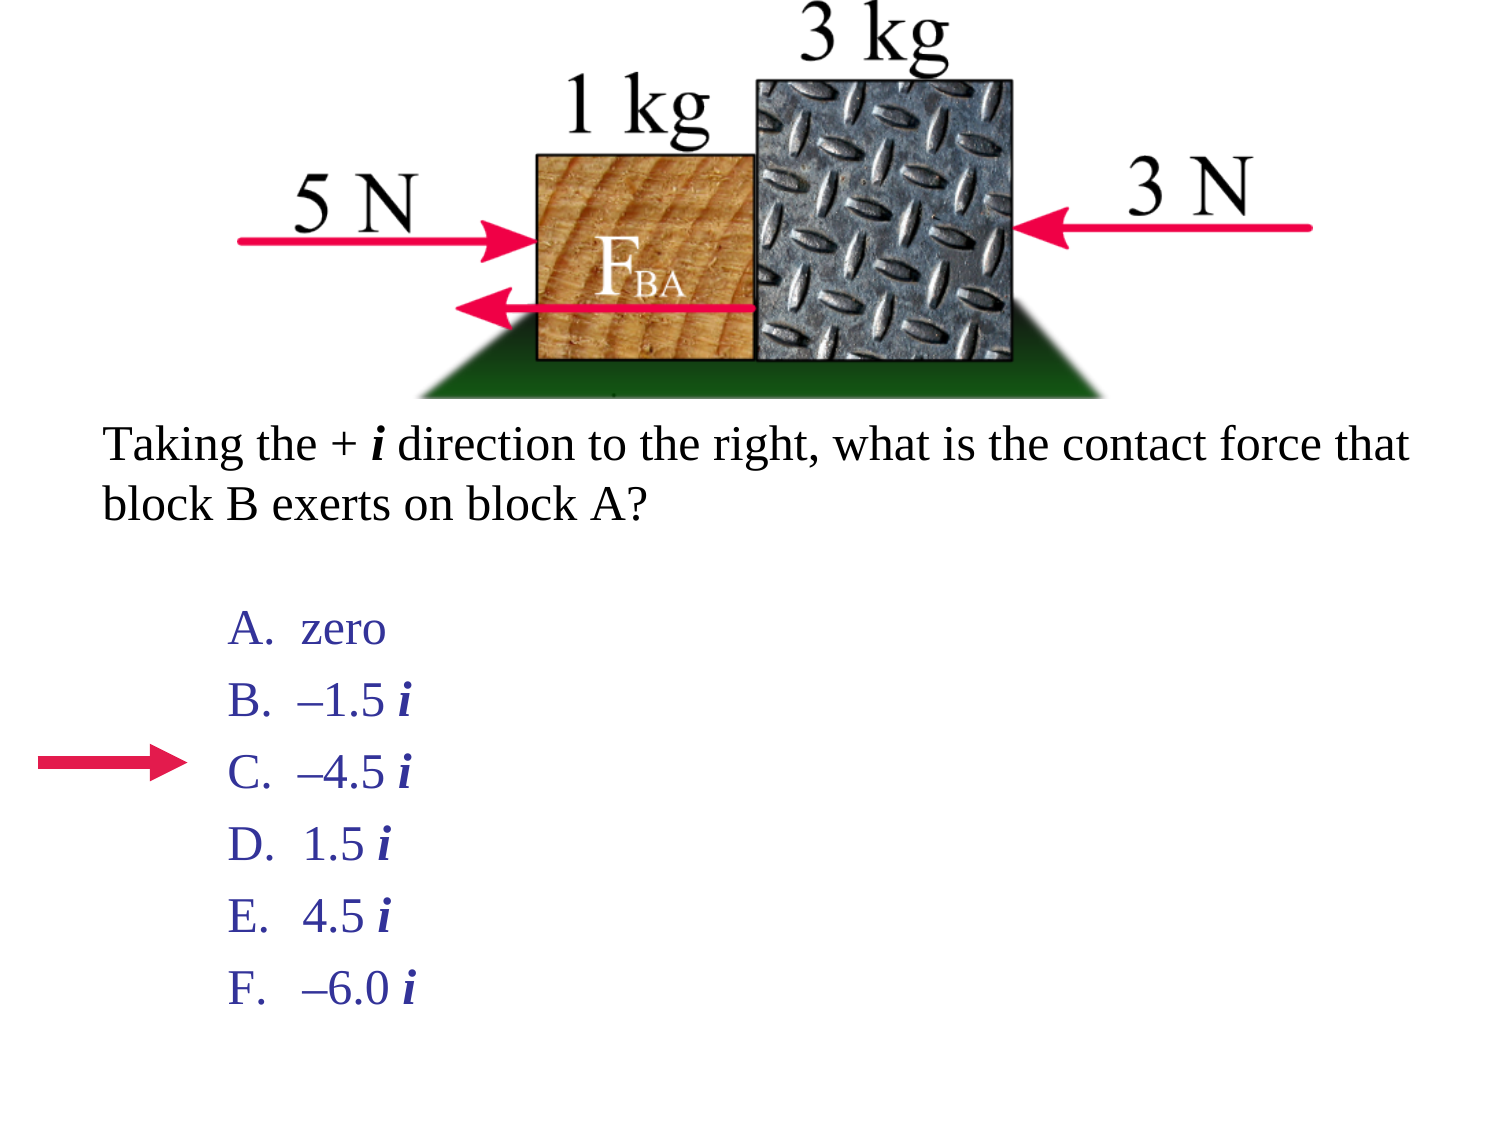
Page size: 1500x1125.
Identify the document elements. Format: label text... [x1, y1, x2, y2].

text_box Taking the + i direction to the right, what is the contact force that block B exerts on block A? [87, 402, 1488, 538]
picture [237, 0, 1313, 399]
text_box A. zero B. –1.5 i C. –4.5 i 1.5 i 4.5 i –6.0 i [212, 574, 1288, 1023]
